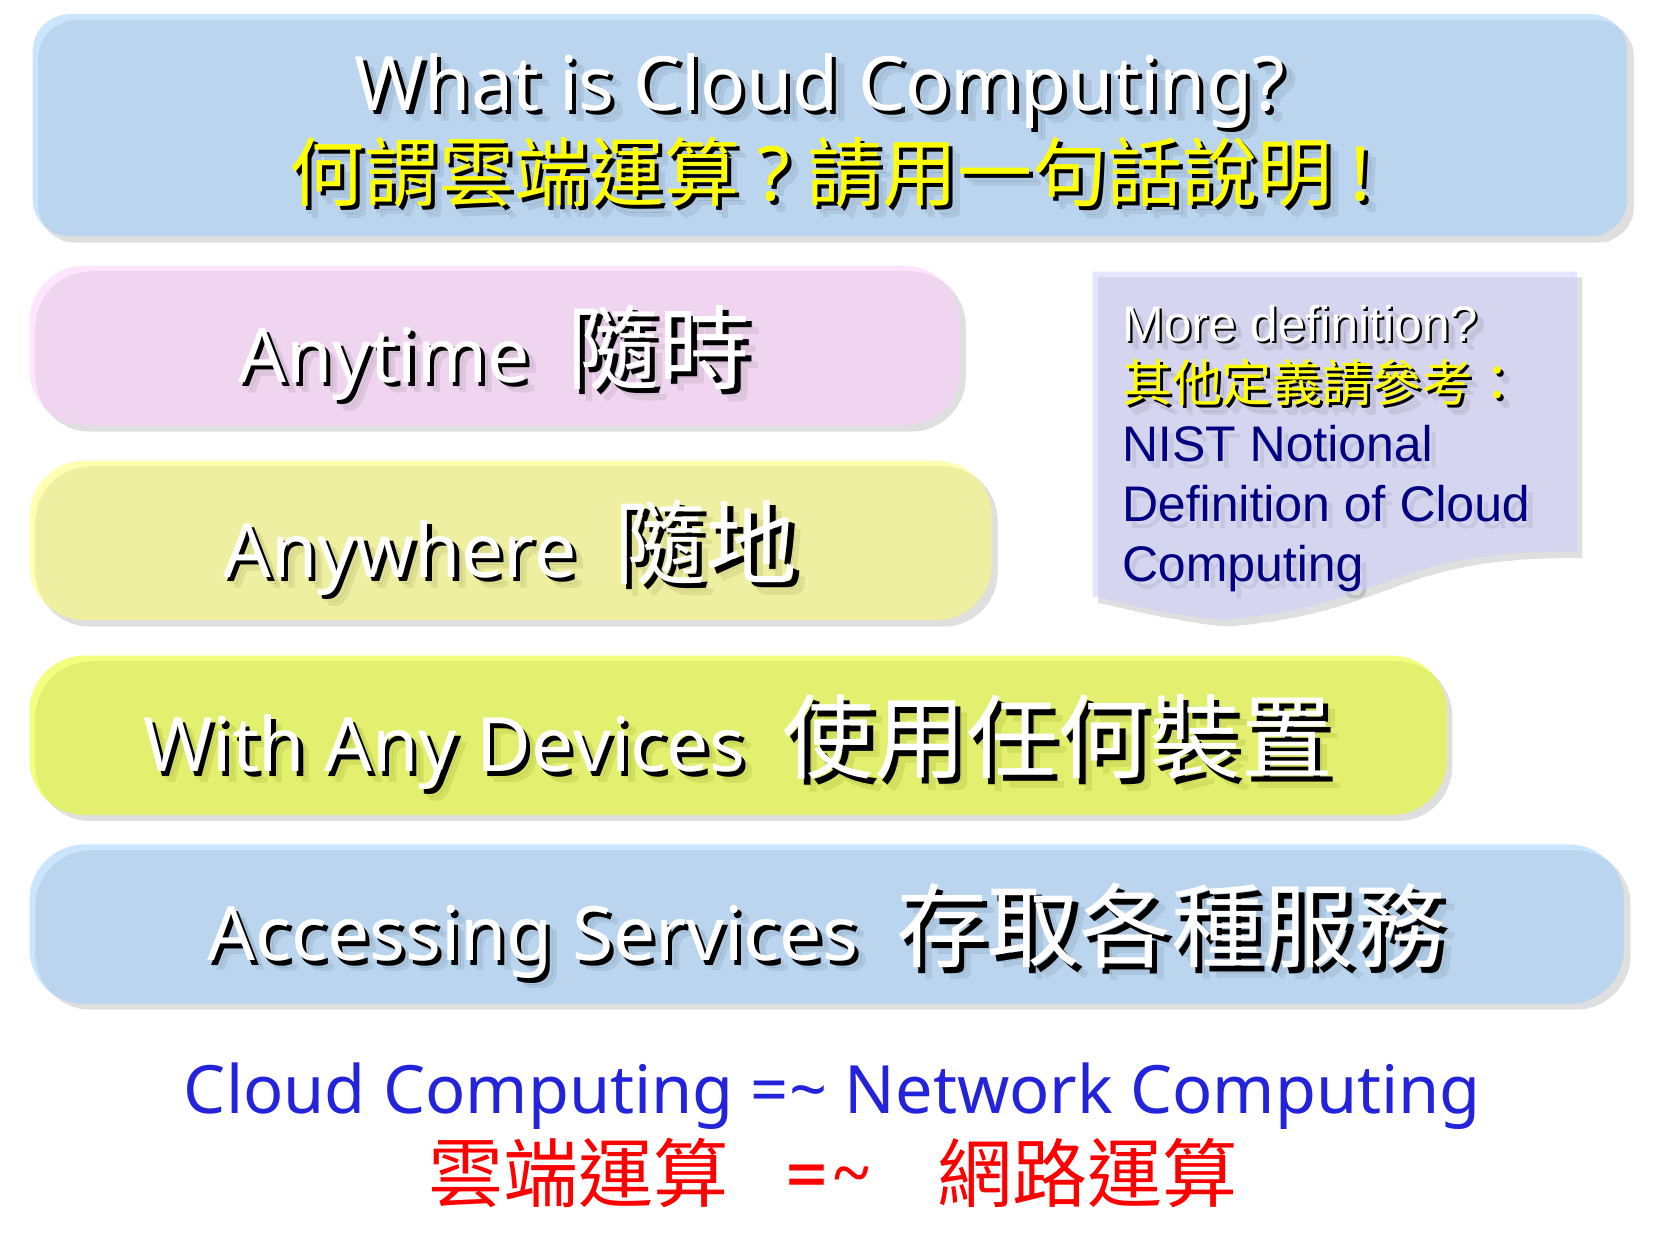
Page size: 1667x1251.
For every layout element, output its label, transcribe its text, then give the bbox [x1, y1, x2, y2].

text_box More definition? 其他定義請參考：NIST Notional Definition of Cloud Computing [1092, 271, 1577, 621]
text_box Anywhere 隨地 [29, 460, 992, 621]
text_box With Any Devices 使用任何裝置 [29, 655, 1447, 816]
text_box Anytime 隨時 [29, 265, 960, 426]
text_box Accessing Services 存取各種服務 [29, 844, 1625, 1004]
text_box Cloud Computing =~ Network Computing 雲端運算 =~ 網路運算 [0, 1039, 1667, 1225]
text_box What is Cloud Computing? 何謂雲端運算?請用一句話說明! [32, 14, 1628, 237]
